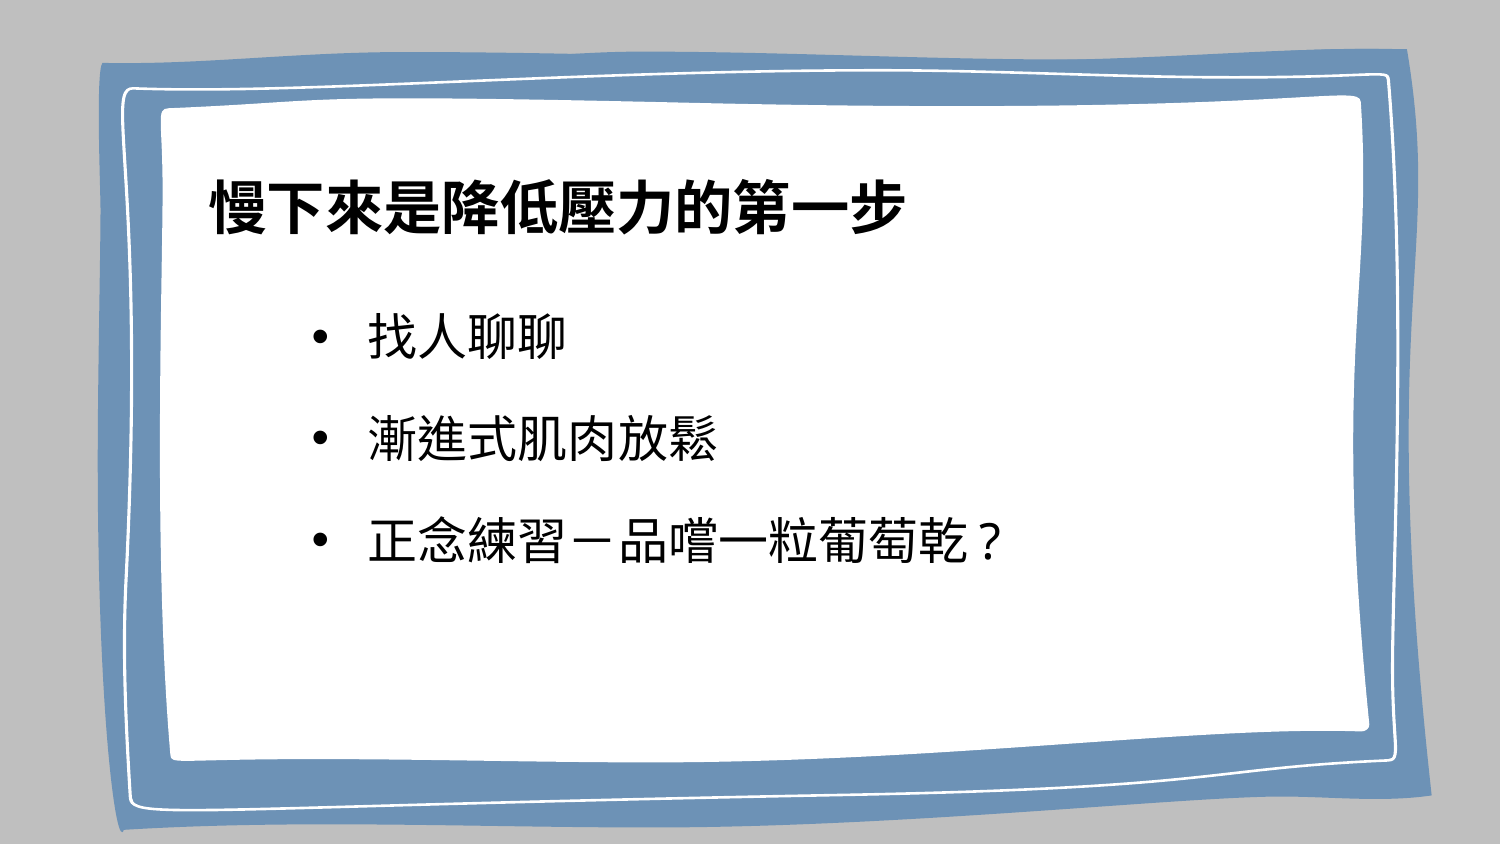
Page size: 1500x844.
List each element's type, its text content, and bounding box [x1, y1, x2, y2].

text_box 慢下來是降低壓力的第一步 [194, 128, 1039, 249]
text_box [97, 48, 1432, 833]
text_box 找人聊聊 漸進式肌肉放鬆 正念練習－品嚐一粒葡萄乾? [296, 298, 1254, 577]
